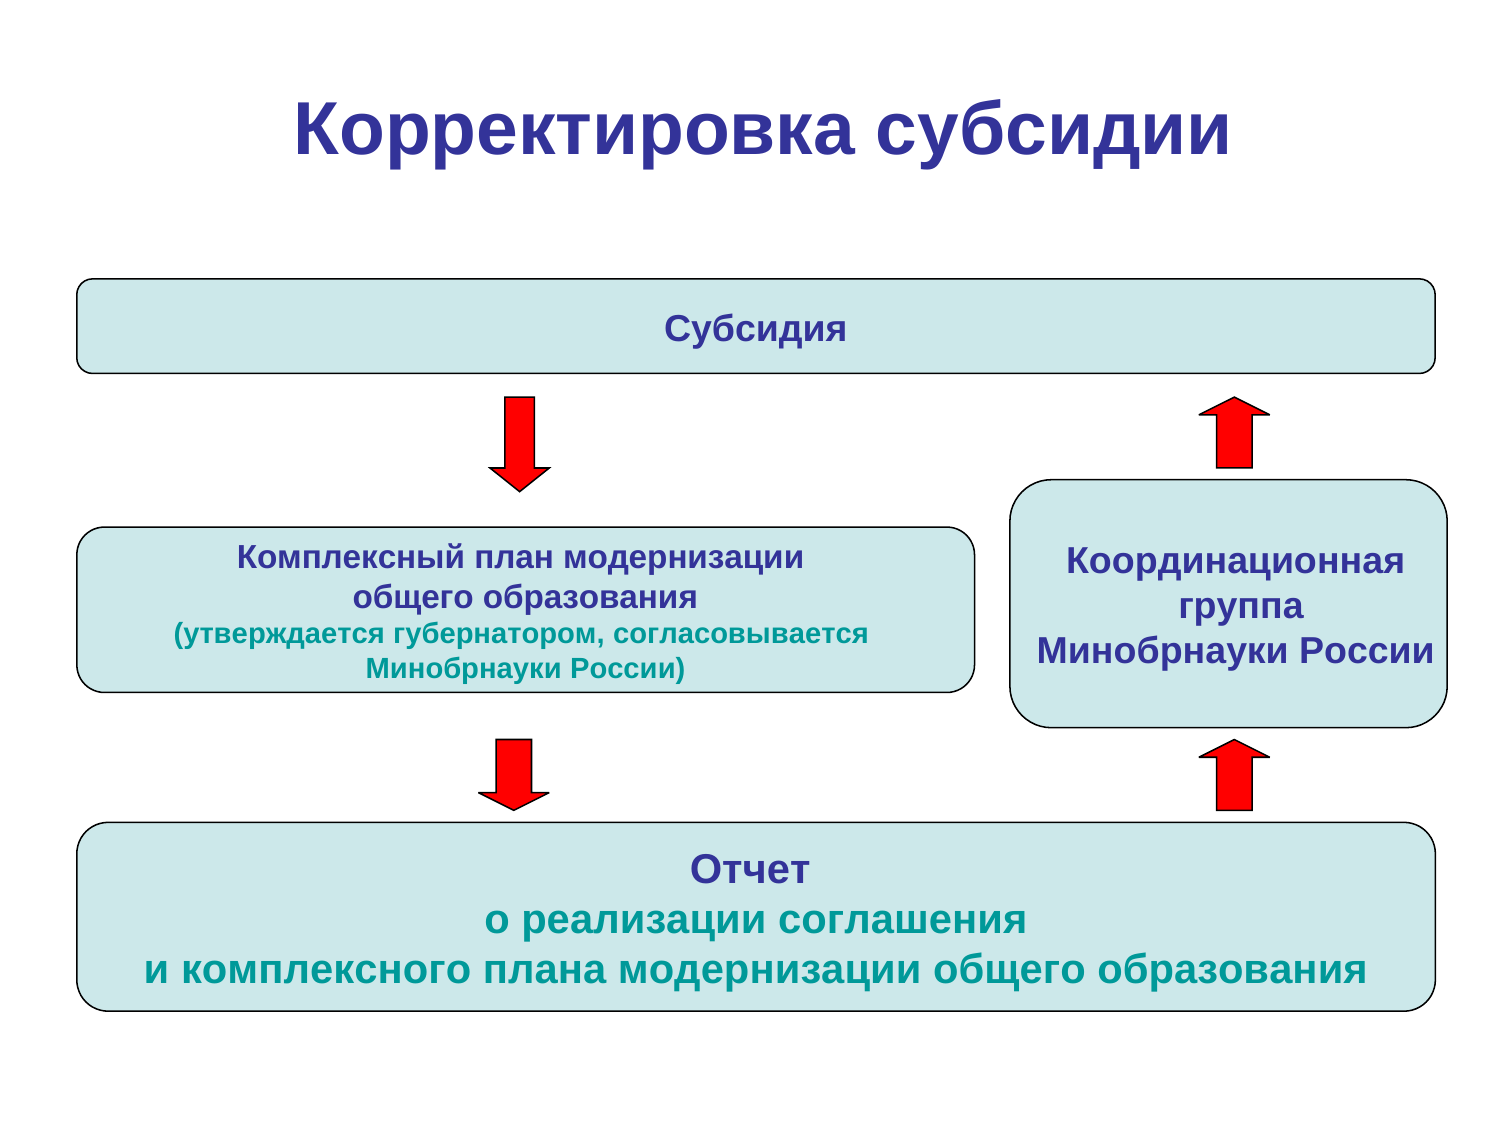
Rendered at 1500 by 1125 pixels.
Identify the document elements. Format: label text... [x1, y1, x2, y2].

text_box Корректировка субсидии [88, 30, 1439, 219]
text_box [1198, 739, 1270, 811]
text_box [1198, 397, 1270, 468]
text_box Субсидия [76, 278, 1436, 374]
text_box Отчет о реализации соглашения и комплексного плана модернизации общего образования [76, 822, 1436, 1012]
text_box Координационная группа Минобрнауки России [1009, 479, 1448, 728]
text_box [490, 397, 550, 492]
text_box [478, 739, 550, 811]
text_box Комплексный план модернизации общего образования (утверждается губернатором, согласовывается Минобрнауки России) [76, 527, 975, 693]
